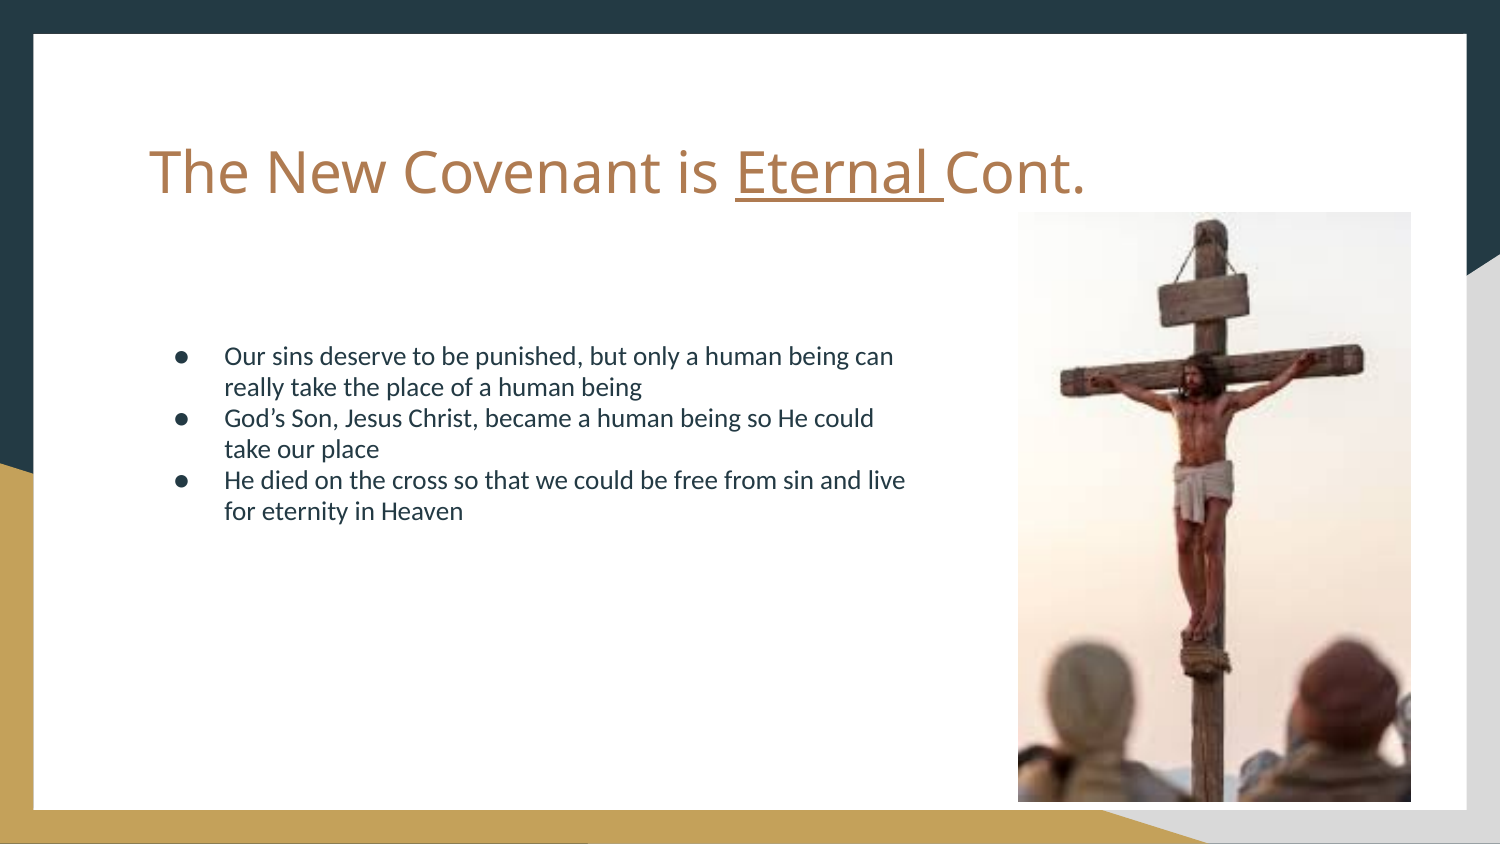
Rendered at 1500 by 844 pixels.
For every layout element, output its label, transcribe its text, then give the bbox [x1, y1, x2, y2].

list Our sins deserve to be punished, but only a human being can really take the place of a human being God’s Son, Jesus Christ, became a human being so He could take our place He died on the cross so that we could be free from sin and live for eternity in Heaven [134, 326, 939, 729]
title The New Covenant is Eternal Cont. [134, 116, 1222, 273]
picture [1018, 212, 1411, 802]
